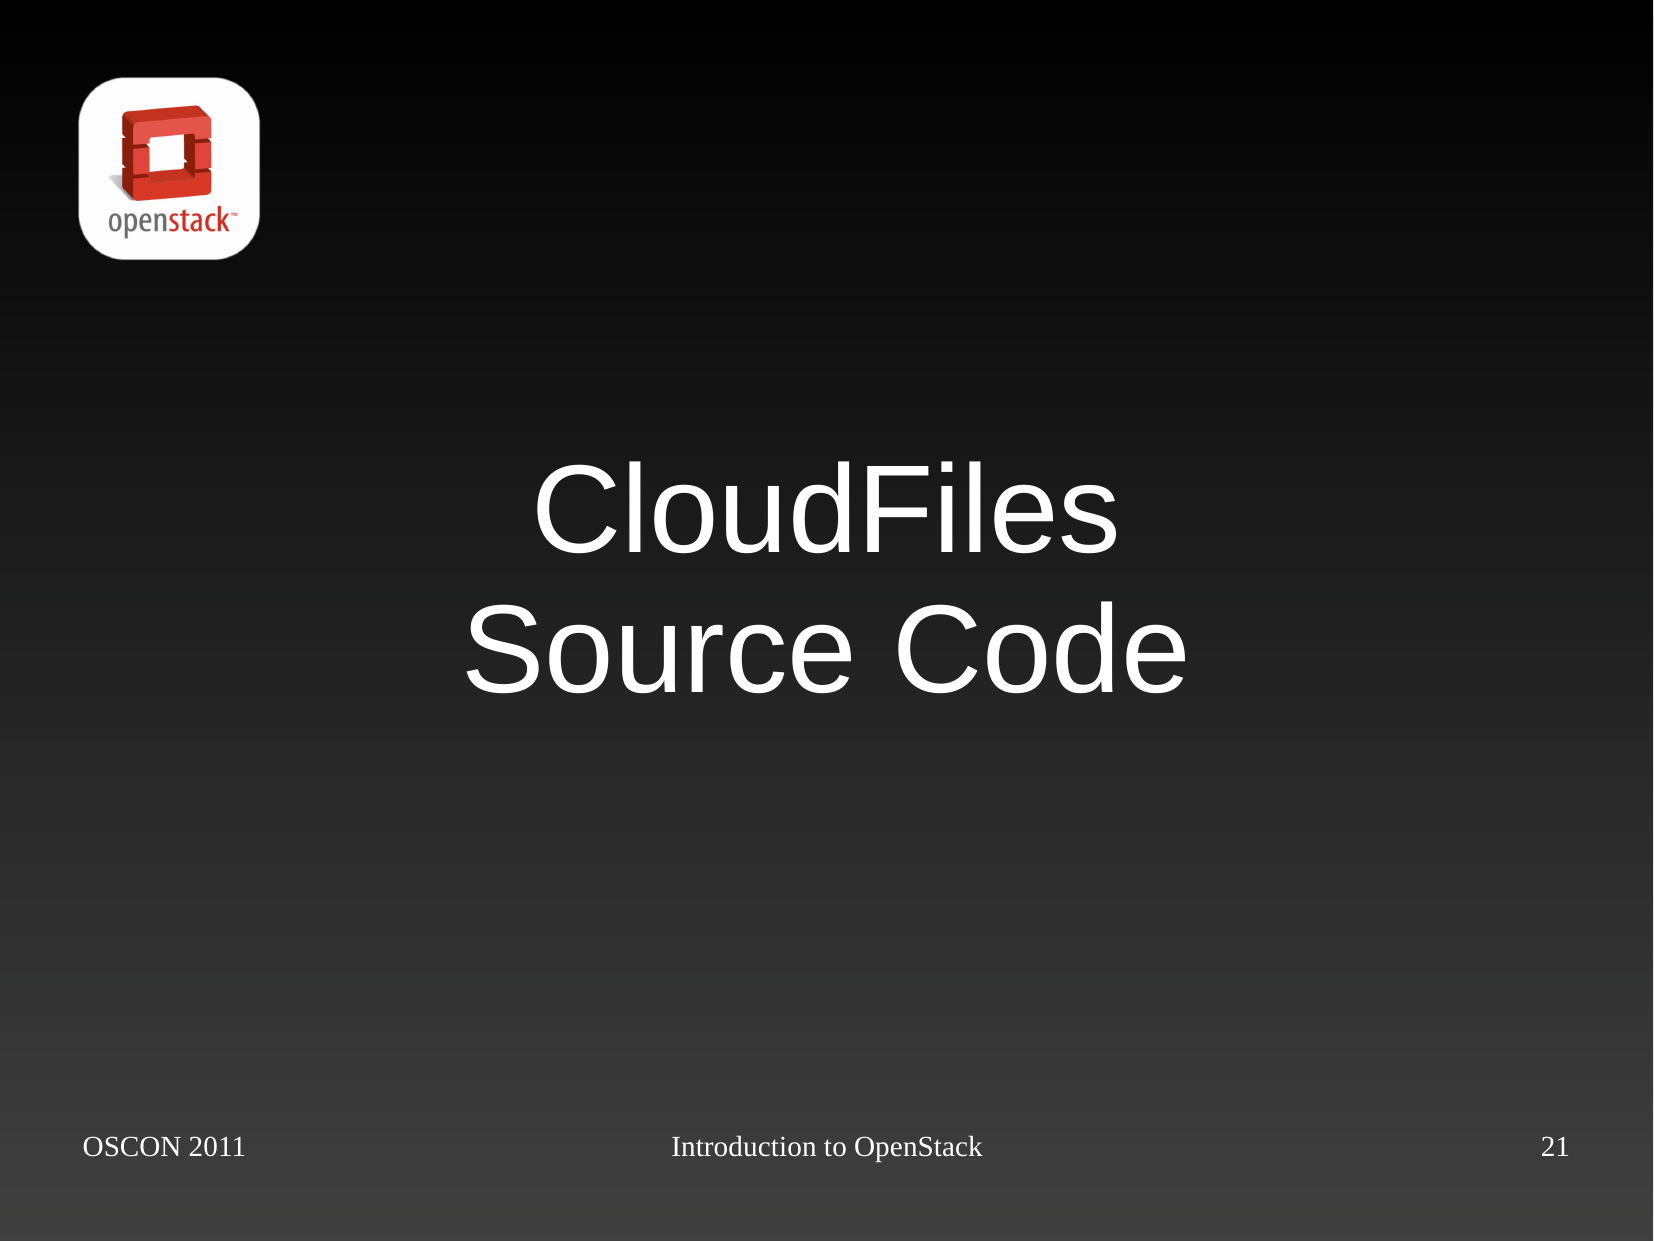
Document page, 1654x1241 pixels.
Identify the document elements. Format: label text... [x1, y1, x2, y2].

picture [0, 0, 1654, 1241]
subtitle CloudFiles Source Code [82, 56, 1571, 1102]
